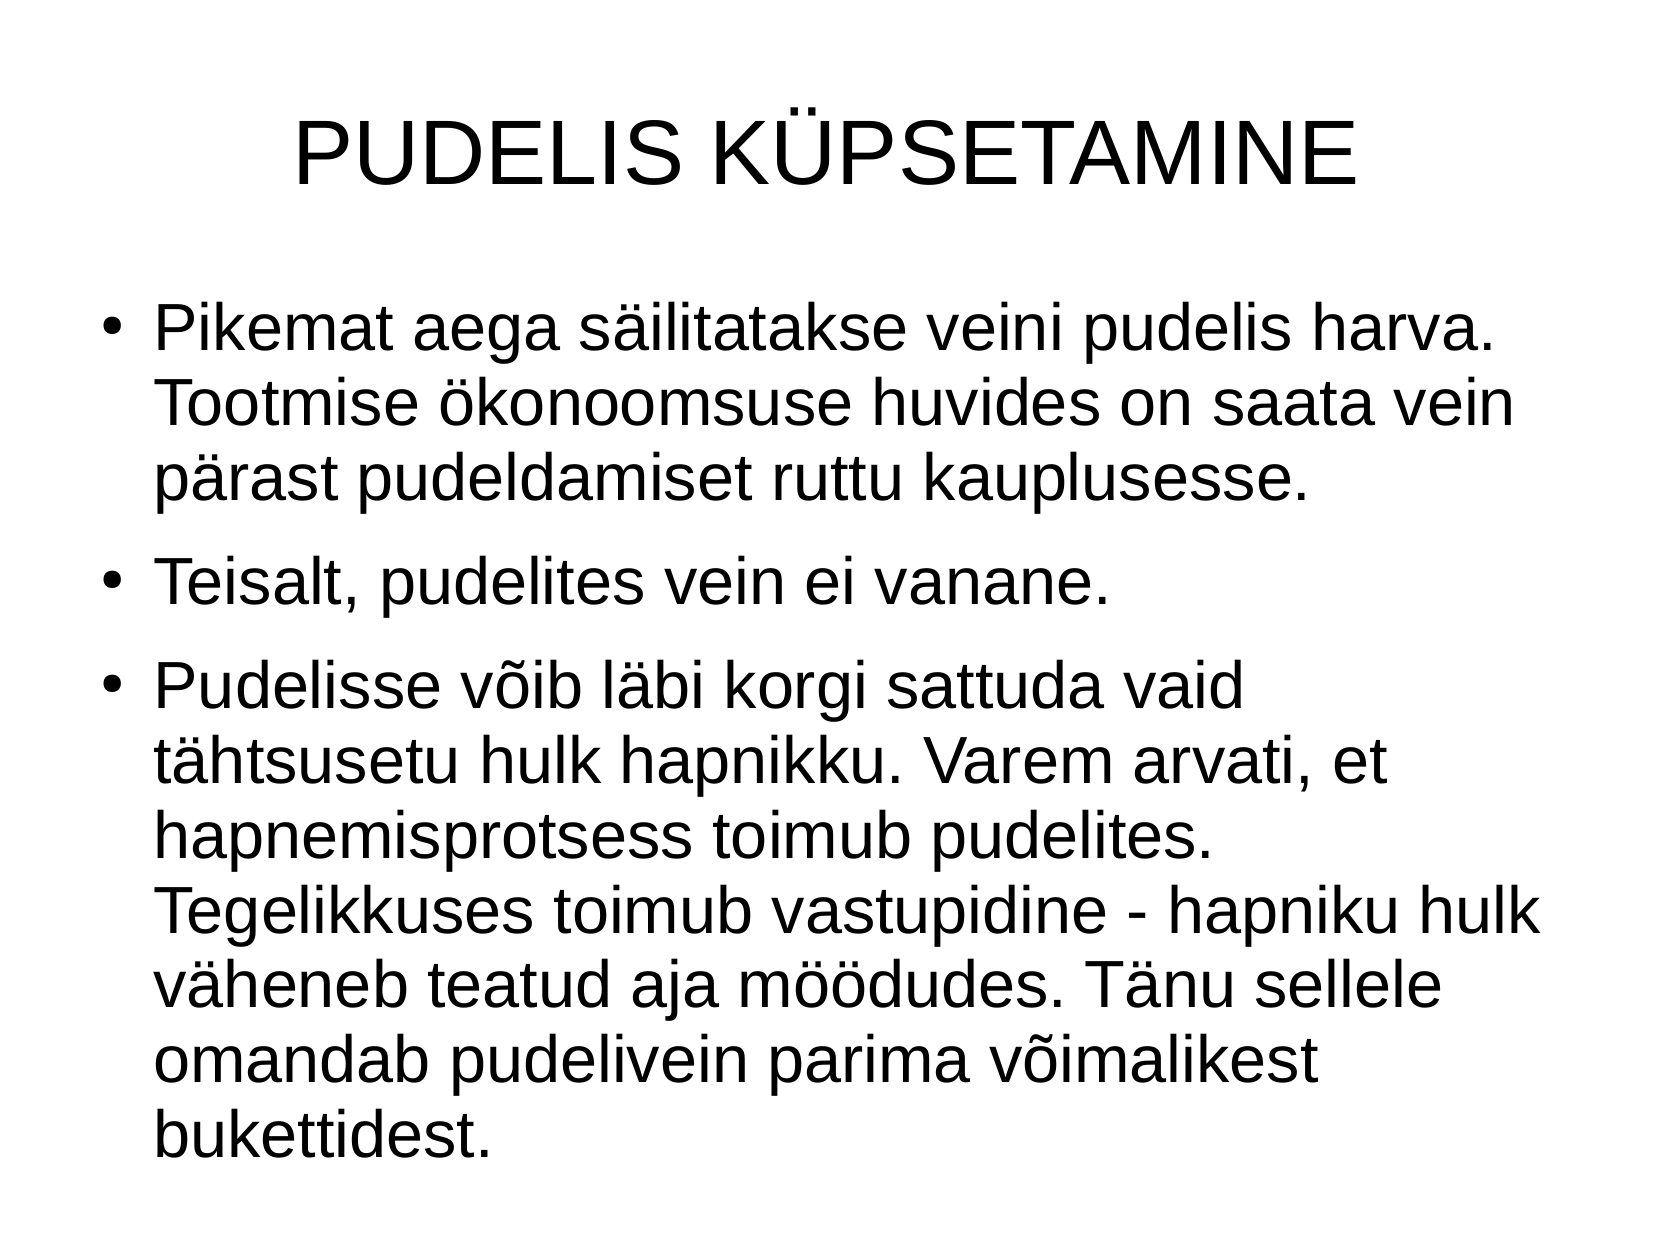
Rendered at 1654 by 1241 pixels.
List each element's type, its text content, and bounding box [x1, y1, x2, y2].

list Pikemat aega säilitatakse veini pudelis harva. Tootmise ökonoomsuse huvides on saata vein pärast pudeldamiset ruttu kauplusesse. Teisalt, pudelites vein ei vanane. Pudelisse võib läbi korgi sattuda vaid tähtsusetu hulk hapnikku. Varem arvati, et hapnemisprotsess toimub pudelites. Tegelikkuses toimub vastupidine - hapniku hulk väheneb teatud aja möödudes. Tänu sellele omandab pudelivein parima võimalikest bukettidest. [82, 290, 1571, 1166]
title PUDELIS KÜPSETAMINE [82, 49, 1571, 257]
